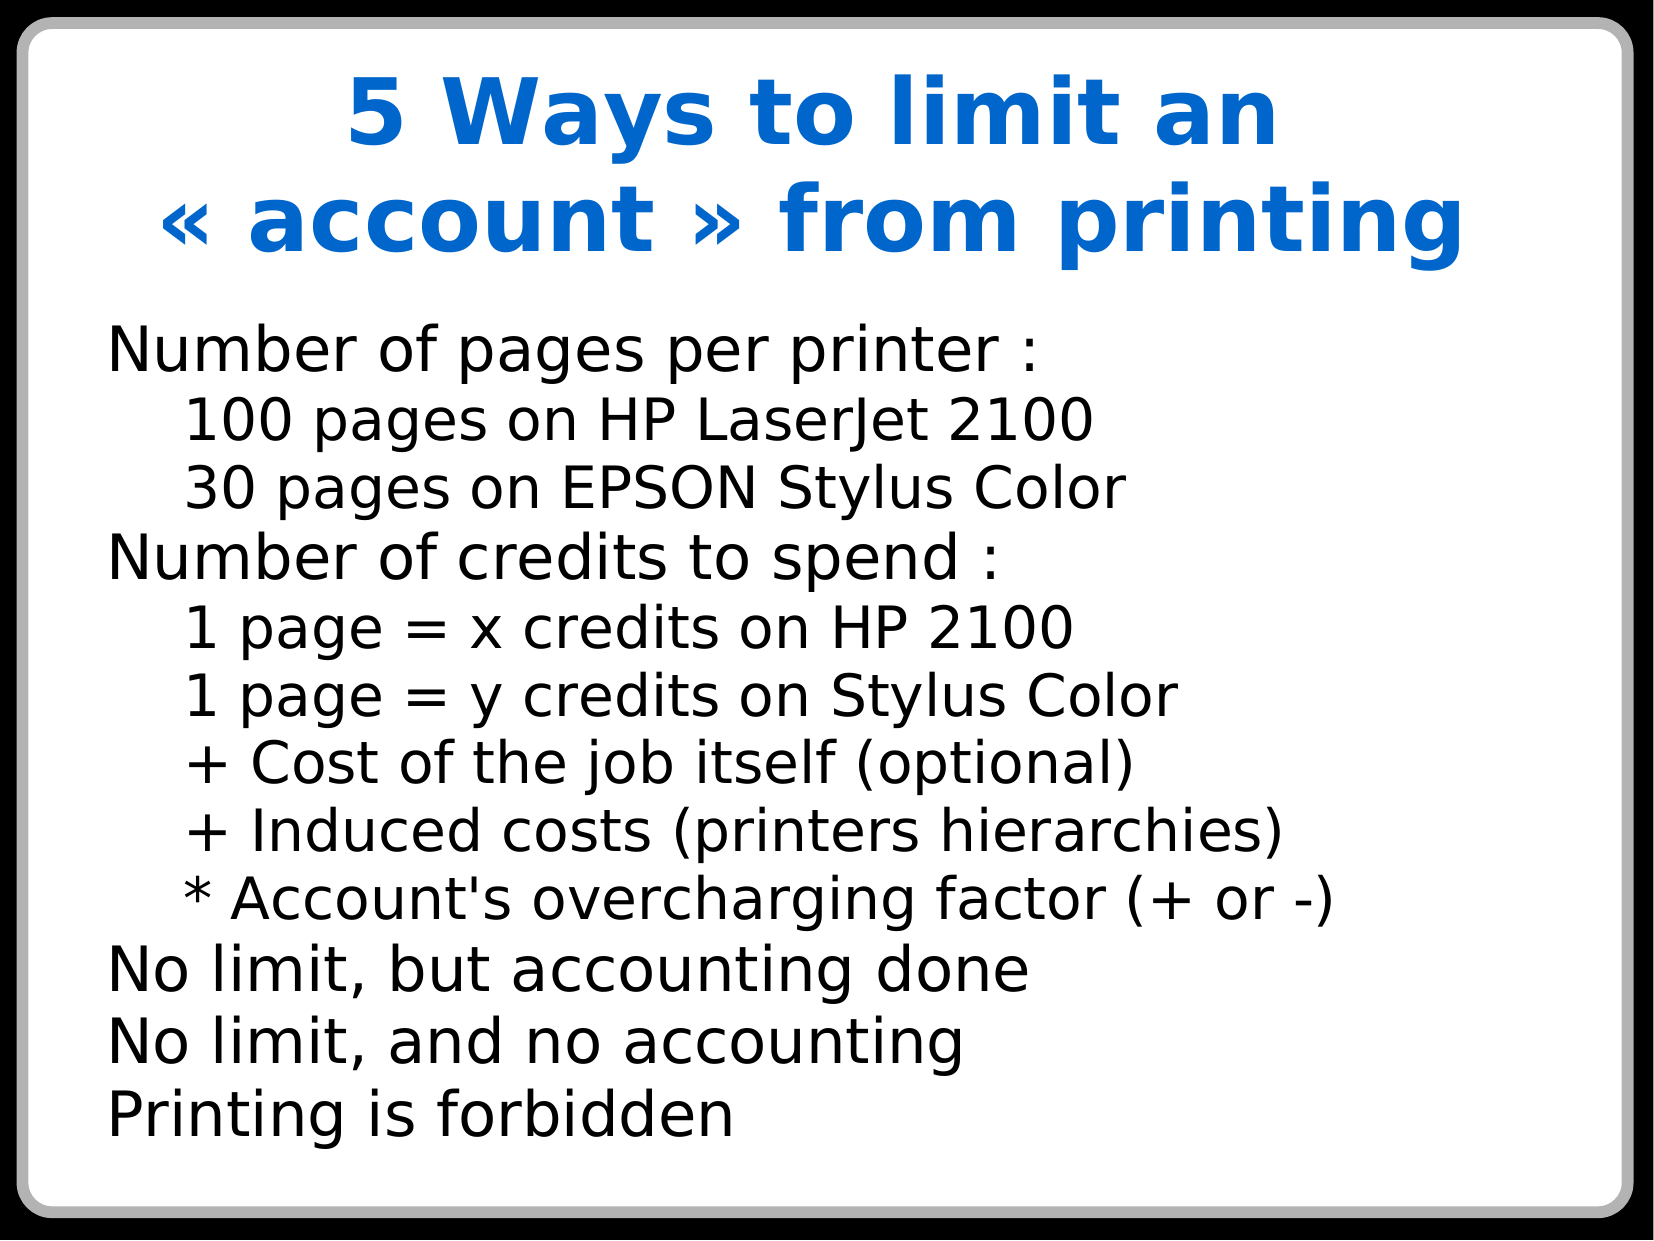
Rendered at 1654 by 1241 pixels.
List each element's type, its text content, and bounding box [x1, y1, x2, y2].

list Number of pages per printer : 100 pages on HP LaserJet 2100 30 pages on EPSON Stylus Color Number of credits to spend : 1 page = x credits on HP 2100 1 page = y credits on Stylus Color + Cost of the job itself (optional) + Induced costs (printers hierarchies) * Account's overcharging factor (+ or -) No limit, but accounting done No limit, and no accounting Printing is forbidden [88, 313, 1565, 1152]
title 5 Ways to limit an « account » from printing [59, 59, 1568, 274]
